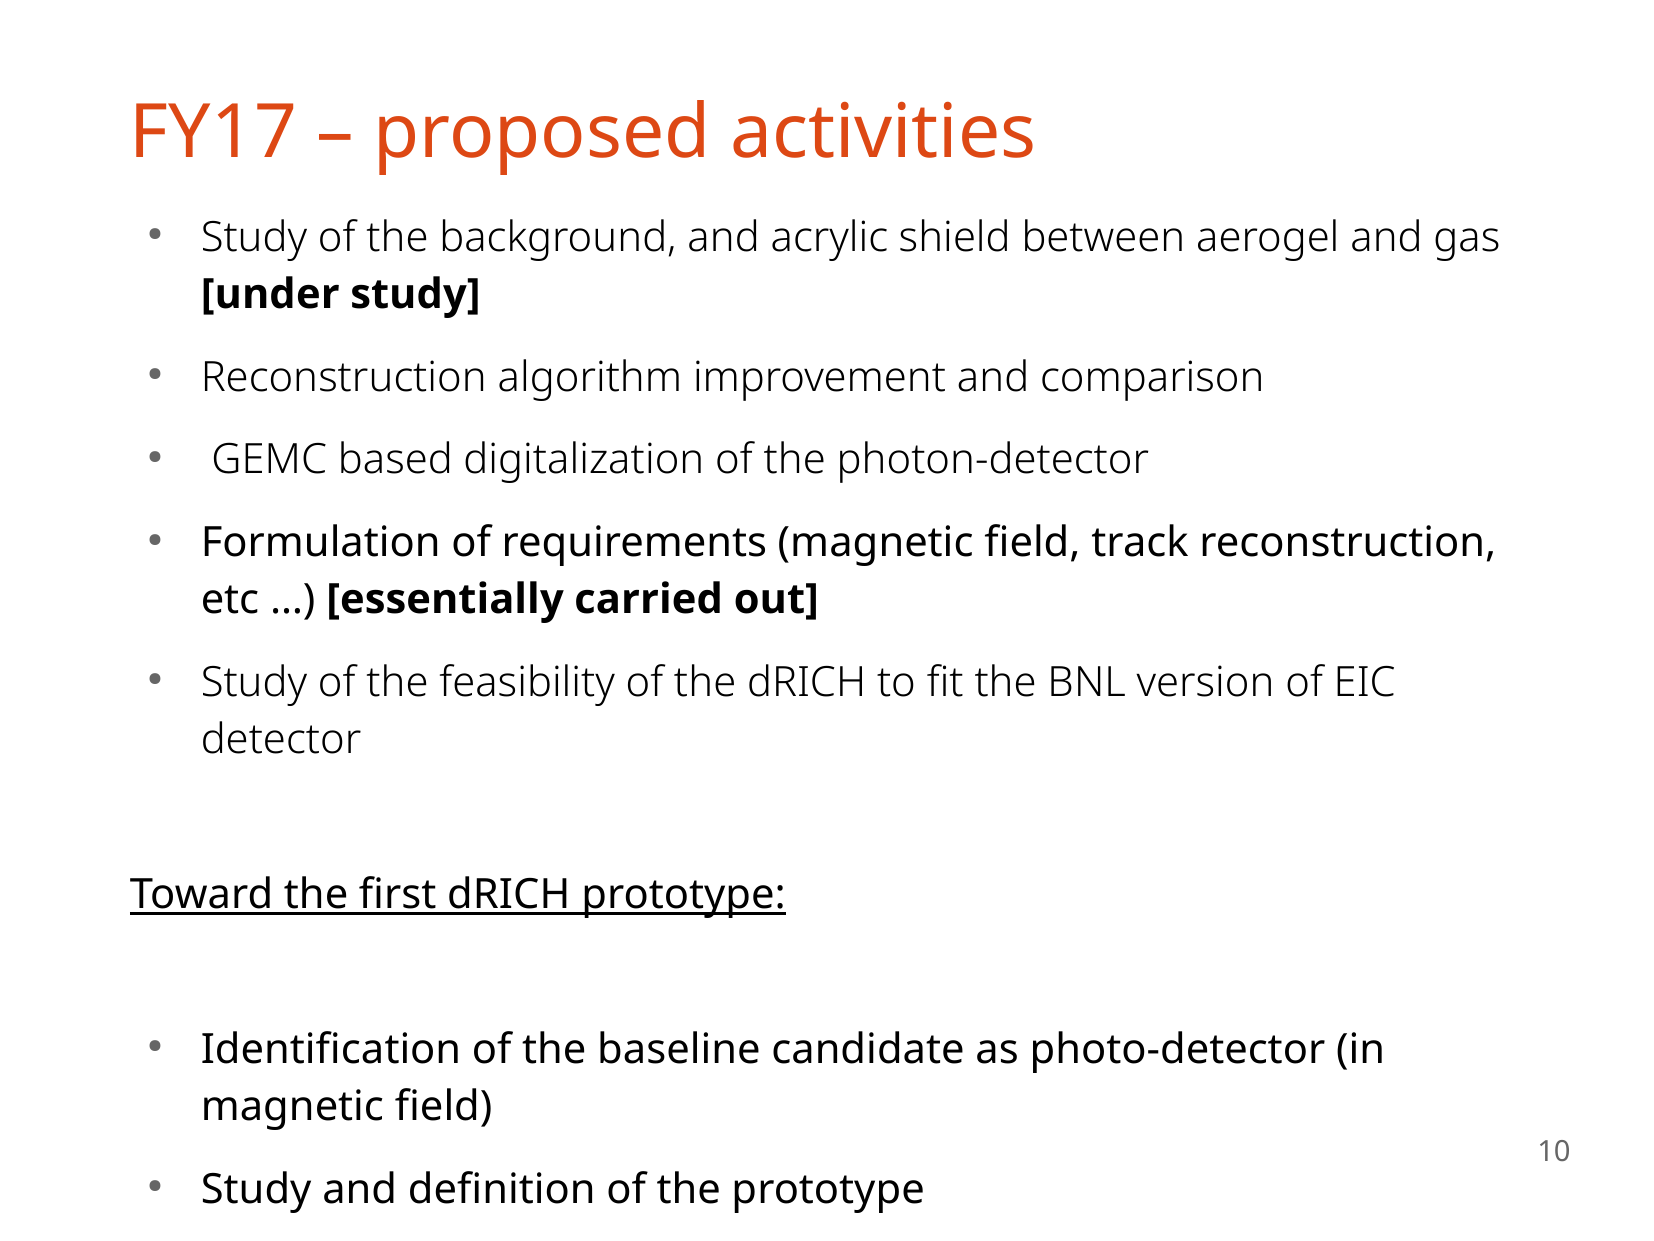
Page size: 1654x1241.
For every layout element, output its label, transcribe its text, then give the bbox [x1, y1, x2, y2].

title FY17 – proposed activities [129, 64, 1518, 192]
list Study of the background, and acrylic shield between aerogel and gas [under study] Reconstruction algorithm improvement and comparison GEMC based digitalization of the photon-detector Formulation of requirements (magnetic field, track reconstruction, etc …) [essentially carried out] Study of the feasibility of the dRICH to fit the BNL version of EIC detector Toward the first dRICH prototype: Identification of the baseline candidate as photo-detector (in magnetic field) Study and definition of the prototype [129, 206, 1518, 921]
